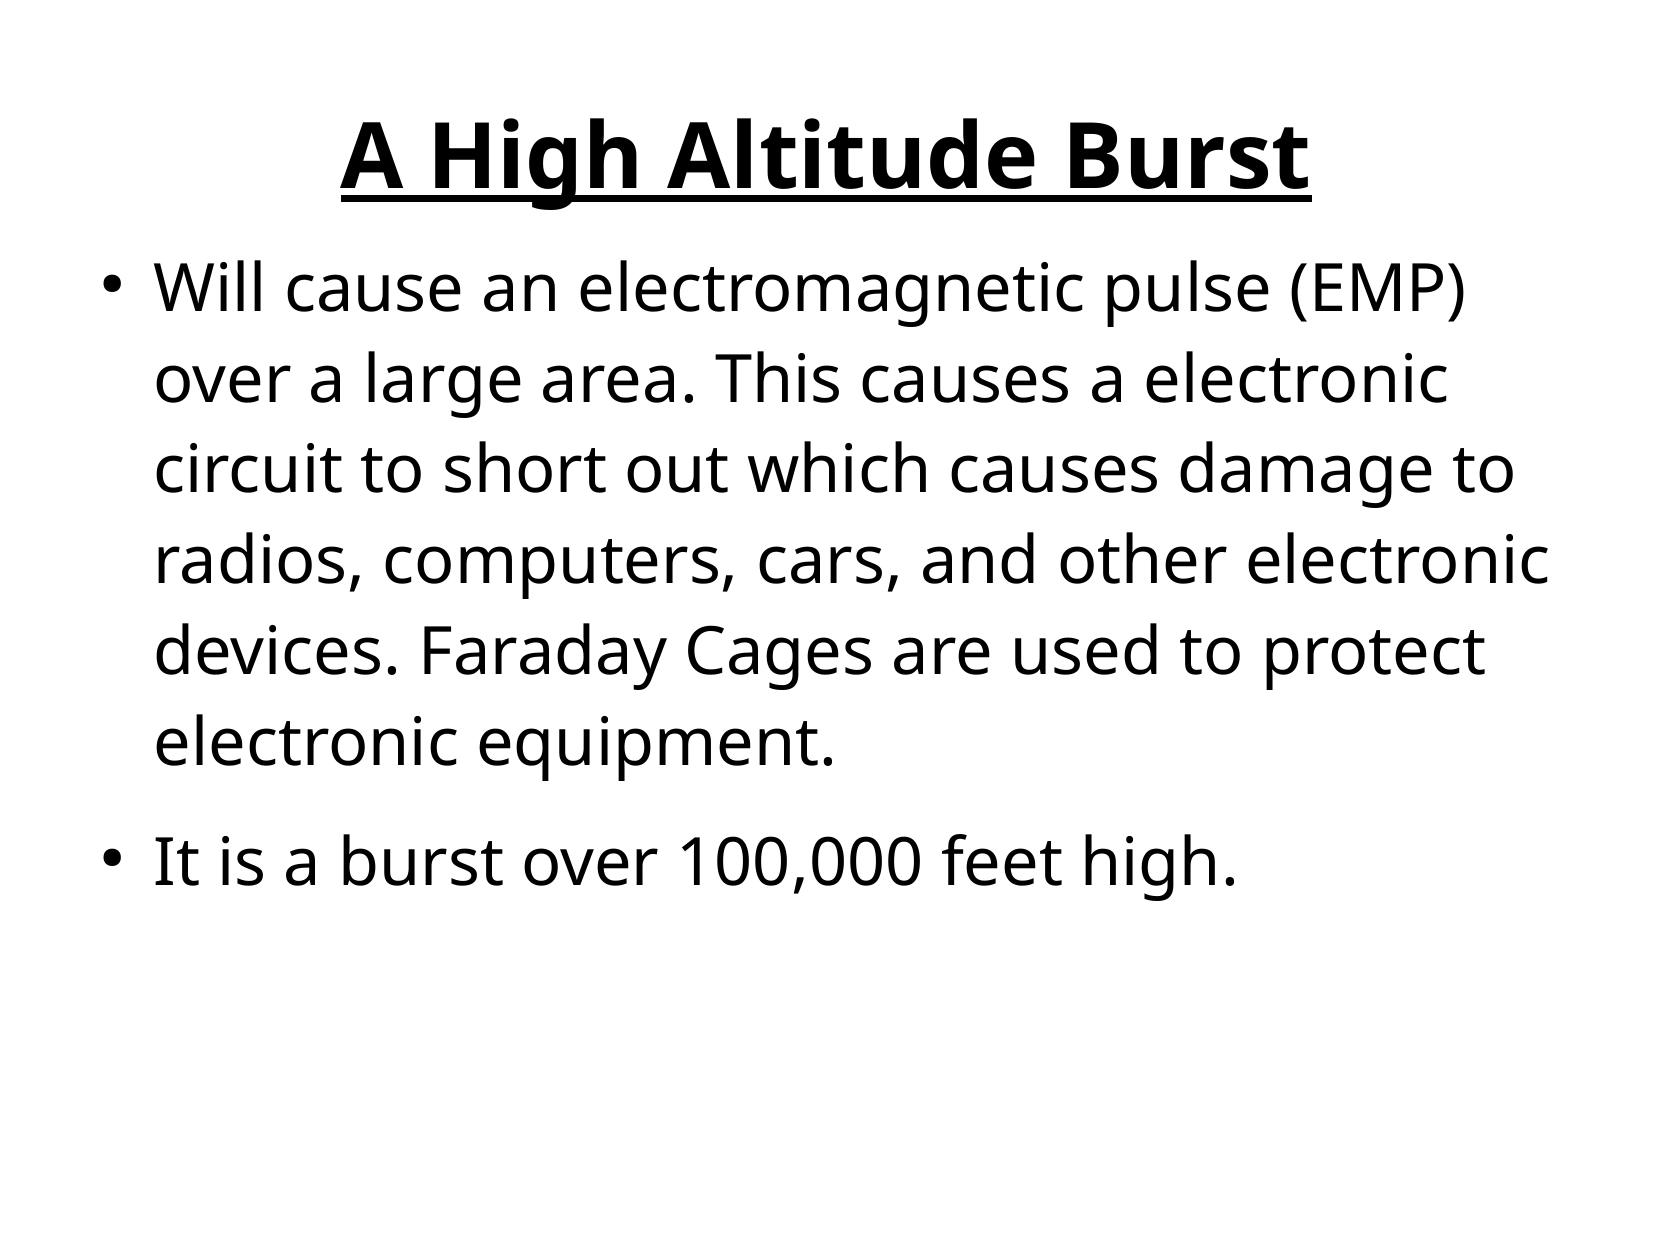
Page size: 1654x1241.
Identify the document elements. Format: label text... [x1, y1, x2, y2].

list Will cause an electromagnetic pulse (EMP) over a large area. This causes a electronic circuit to short out which causes damage to radios, computers, cars, and other electronic devices. Faraday Cages are used to protect electronic equipment. It is a burst over 100,000 feet high. [82, 240, 1571, 1156]
title A High Altitude Burst [82, 49, 1571, 240]
